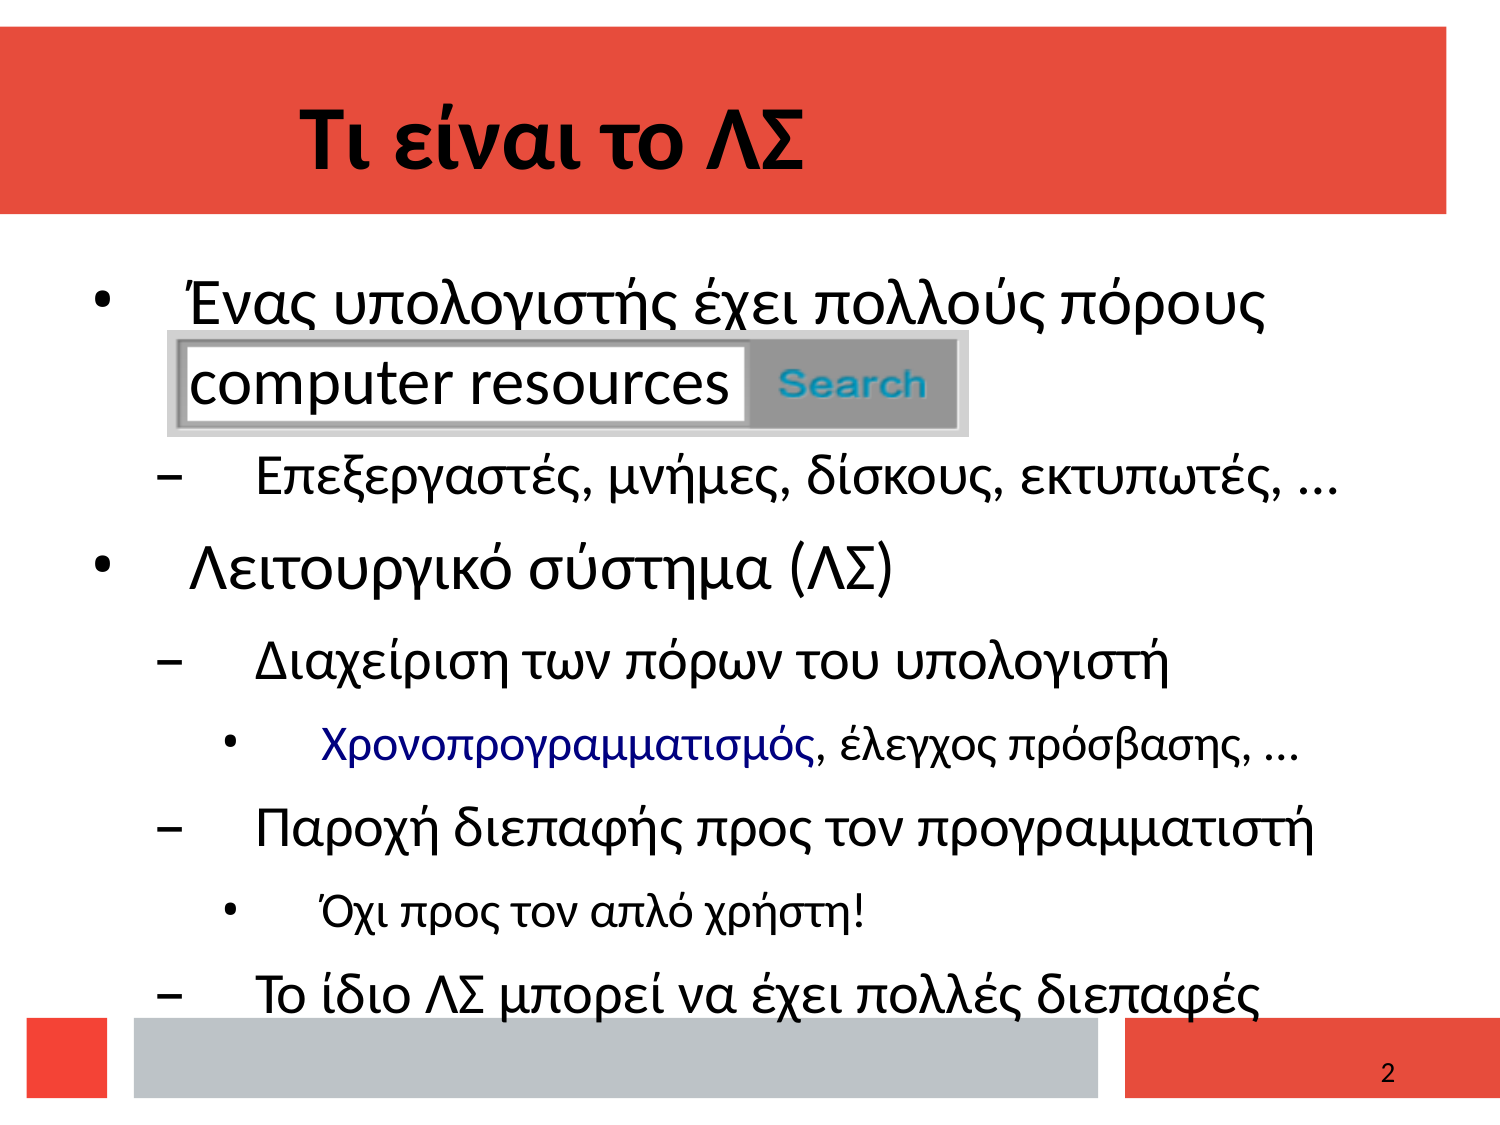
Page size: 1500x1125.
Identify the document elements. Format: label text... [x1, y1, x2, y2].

picture [167, 330, 969, 438]
slide_number <αριθμός> [1374, 1058, 1417, 1125]
title Τι είναι το ΛΣ [297, 75, 1203, 234]
text_box Ένας υπολογιστής έχει πολλούς πόρους computer resources Επεξεργαστές, μνήμες, δίσκους, εκτυπωτές, … Λειτουργικό σύστημα (ΛΣ) Διαχείριση των πόρων του υπολογιστή Χρονοπρογραμματισμός, έλεγχος πρόσβασης, … Παροχή διεπαφής προς τον προγραμματιστή Όχι προς τον απλό χρήστη! Το ίδιο ΛΣ μπορεί να έχει πολλές διεπαφές [87, 234, 1350, 1026]
